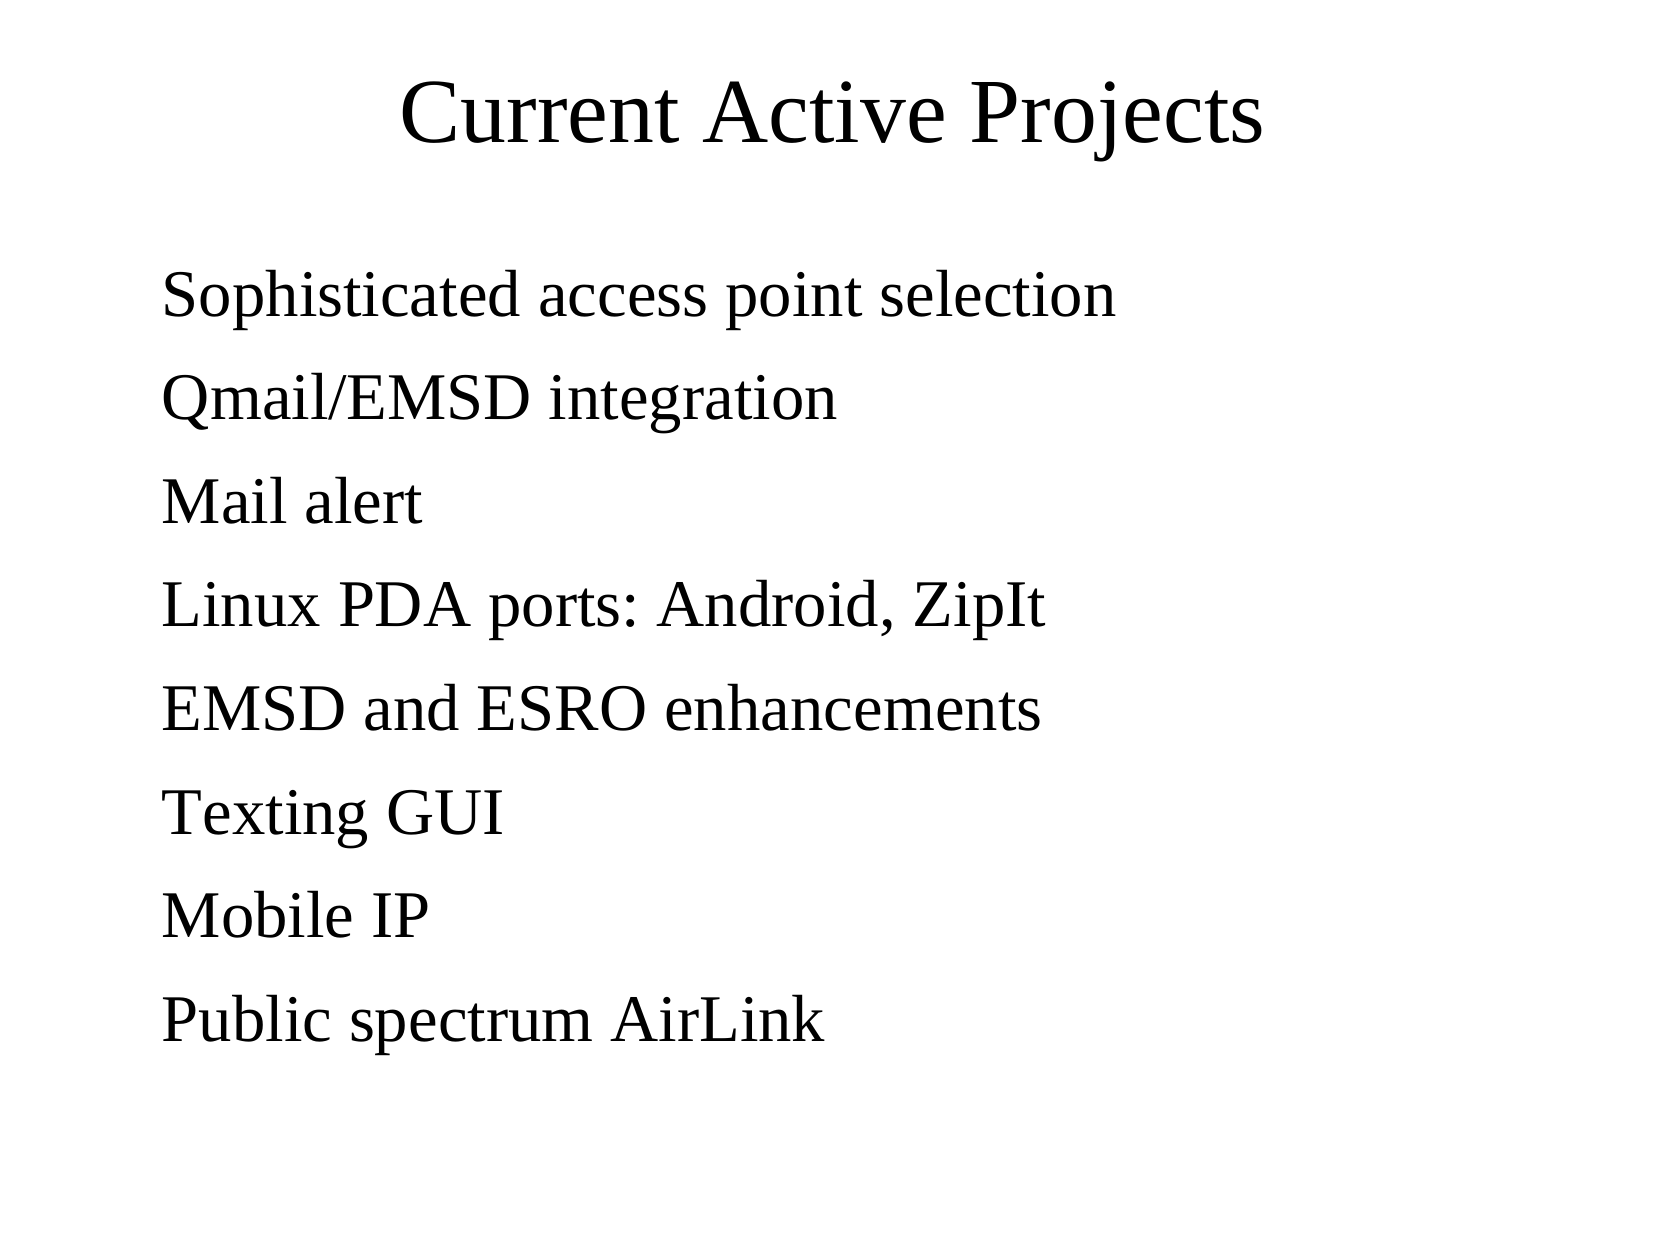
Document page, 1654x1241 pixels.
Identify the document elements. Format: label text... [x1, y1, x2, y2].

title Current Active Projects [127, 26, 1540, 197]
list Sophisticated access point selection Qmail/EMSD integration Mail alert Linux PDA ports: Android, ZipIt EMSD and ESRO enhancements Texting GUI Mobile IP Public spectrum AirLink [144, 256, 1557, 1110]
